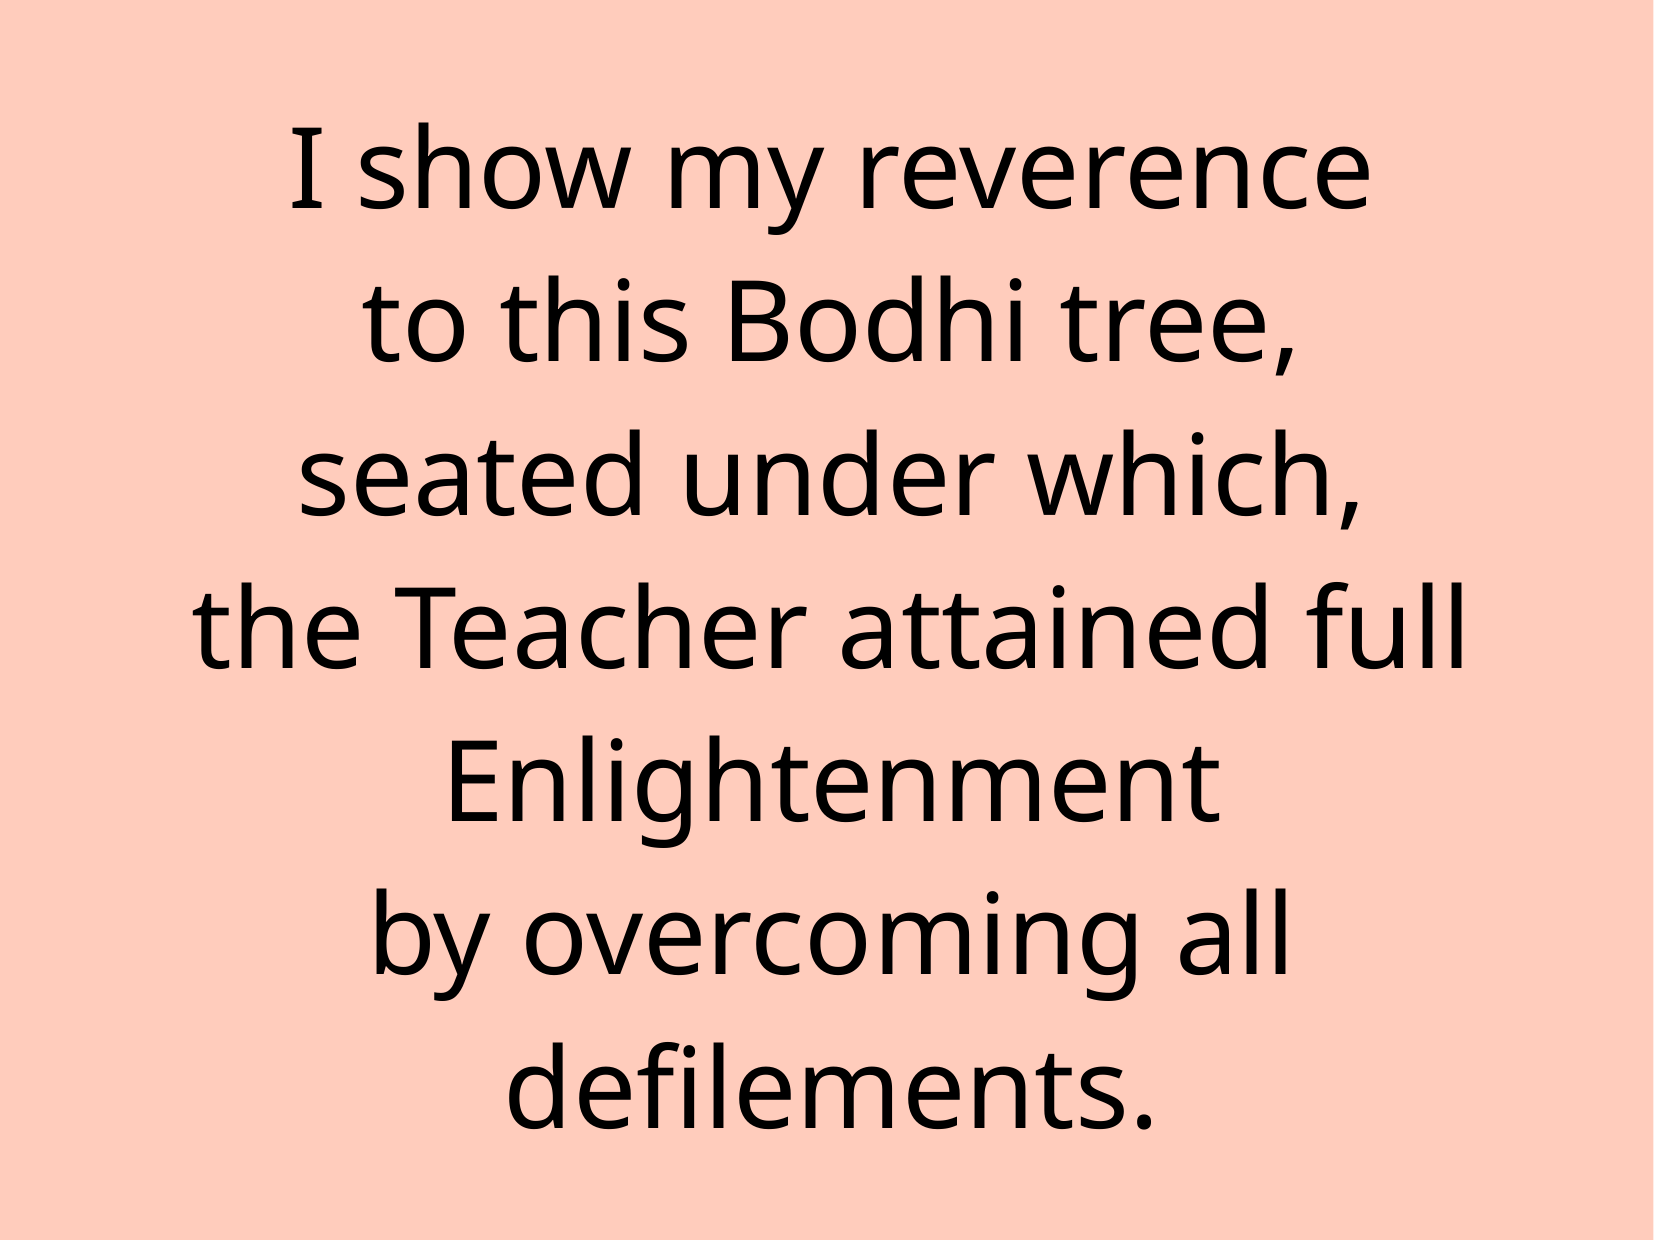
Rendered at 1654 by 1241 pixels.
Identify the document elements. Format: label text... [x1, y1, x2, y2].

subtitle I show my reverence to this Bodhi tree, seated under which, the Teacher attained full Enlightenment by overcoming all defilements. [45, 1, 1618, 1241]
